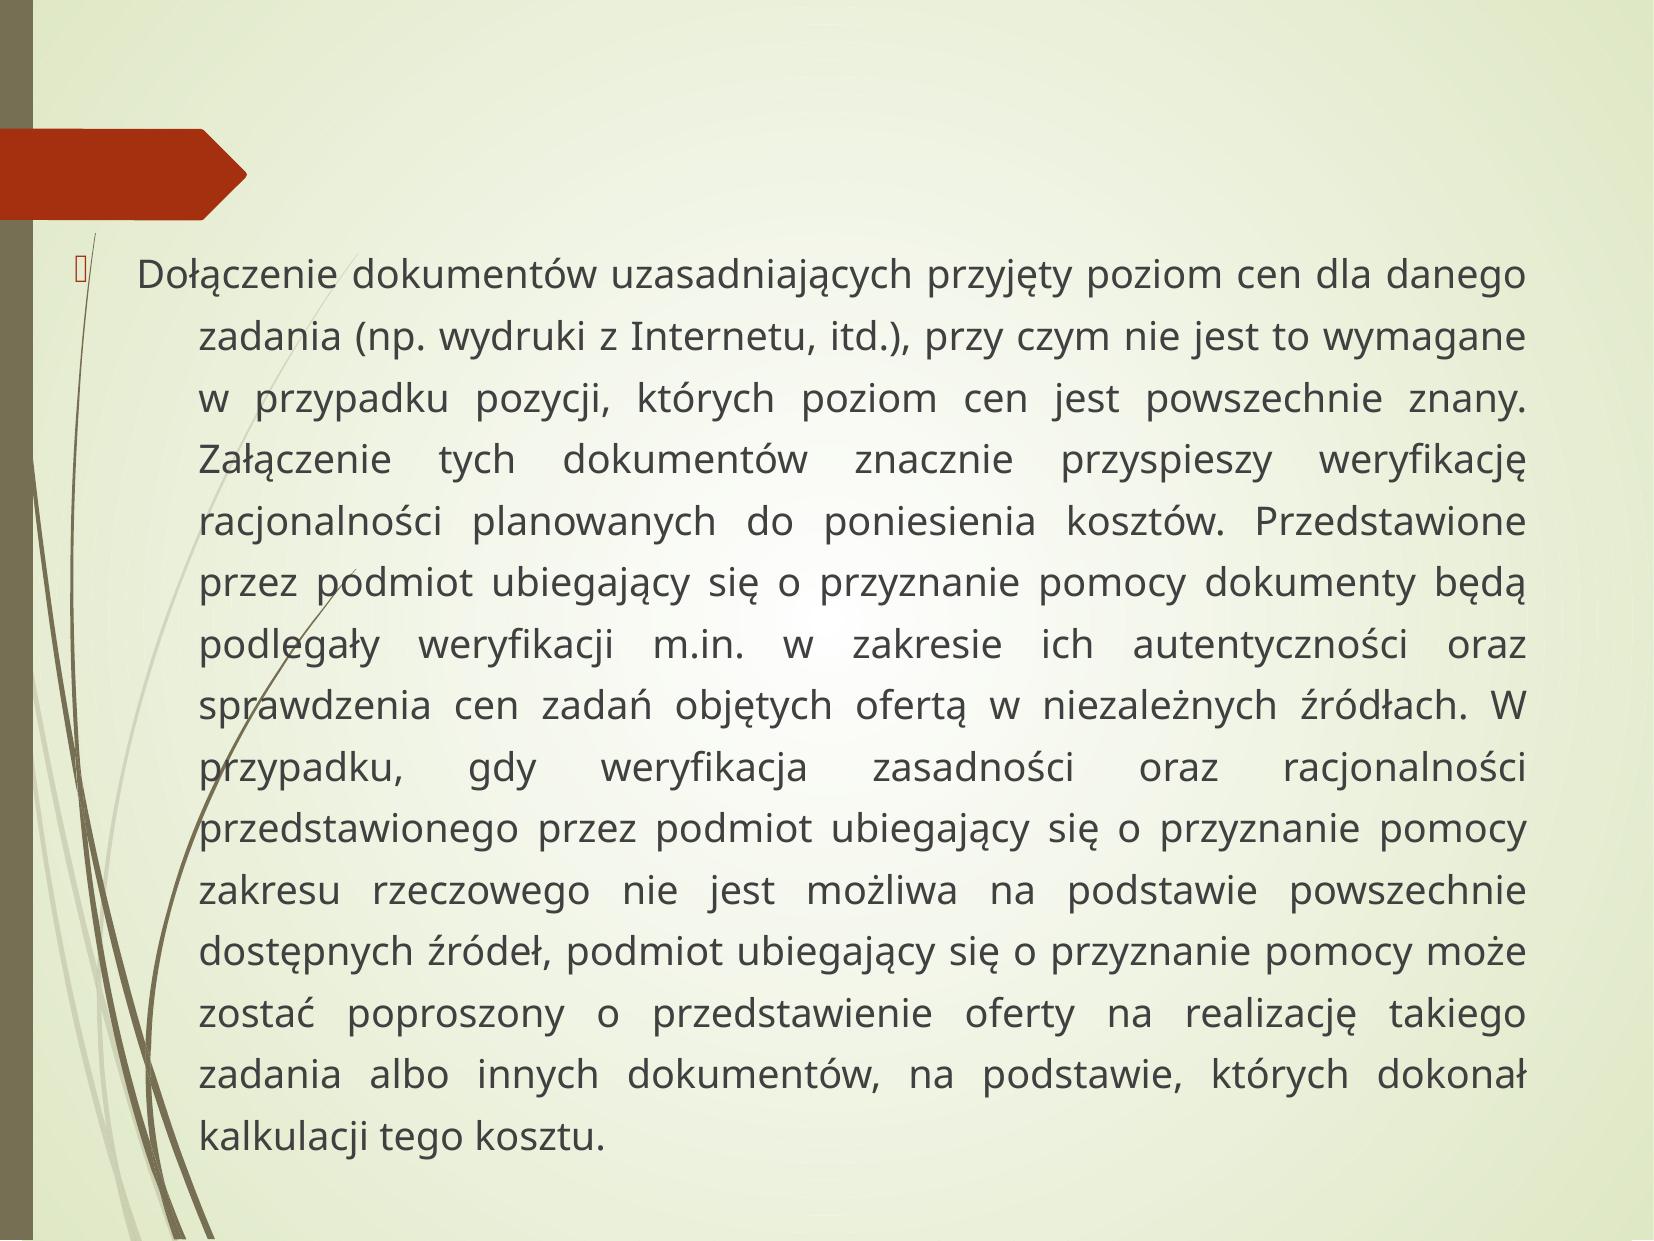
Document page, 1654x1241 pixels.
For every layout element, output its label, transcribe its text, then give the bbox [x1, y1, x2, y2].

list Dołączenie dokumentów uzasadniających przyjęty poziom cen dla danego zadania (np. wydruki z Internetu, itd.), przy czym nie jest to wymagane w przypadku pozycji, których poziom cen jest powszechnie znany. Załączenie tych dokumentów znacznie przyspieszy weryfikację racjonalności planowanych do poniesienia kosztów. Przedstawione przez podmiot ubiegający się o przyznanie pomocy dokumenty będą podlegały weryfikacji m.in. w zakresie ich autentyczności oraz sprawdzenia cen zadań objętych ofertą w niezależnych źródłach. W przypadku, gdy weryfikacja zasadności oraz racjonalności przedstawionego przez podmiot ubiegający się o przyznanie pomocy zakresu rzeczowego nie jest możliwa na podstawie powszechnie dostępnych źródeł, podmiot ubiegający się o przyznanie pomocy może zostać poproszony o przedstawienie oferty na realizację takiego zadania albo innych dokumentów, na podstawie, których dokonał kalkulacji tego kosztu. [59, 212, 1544, 1182]
